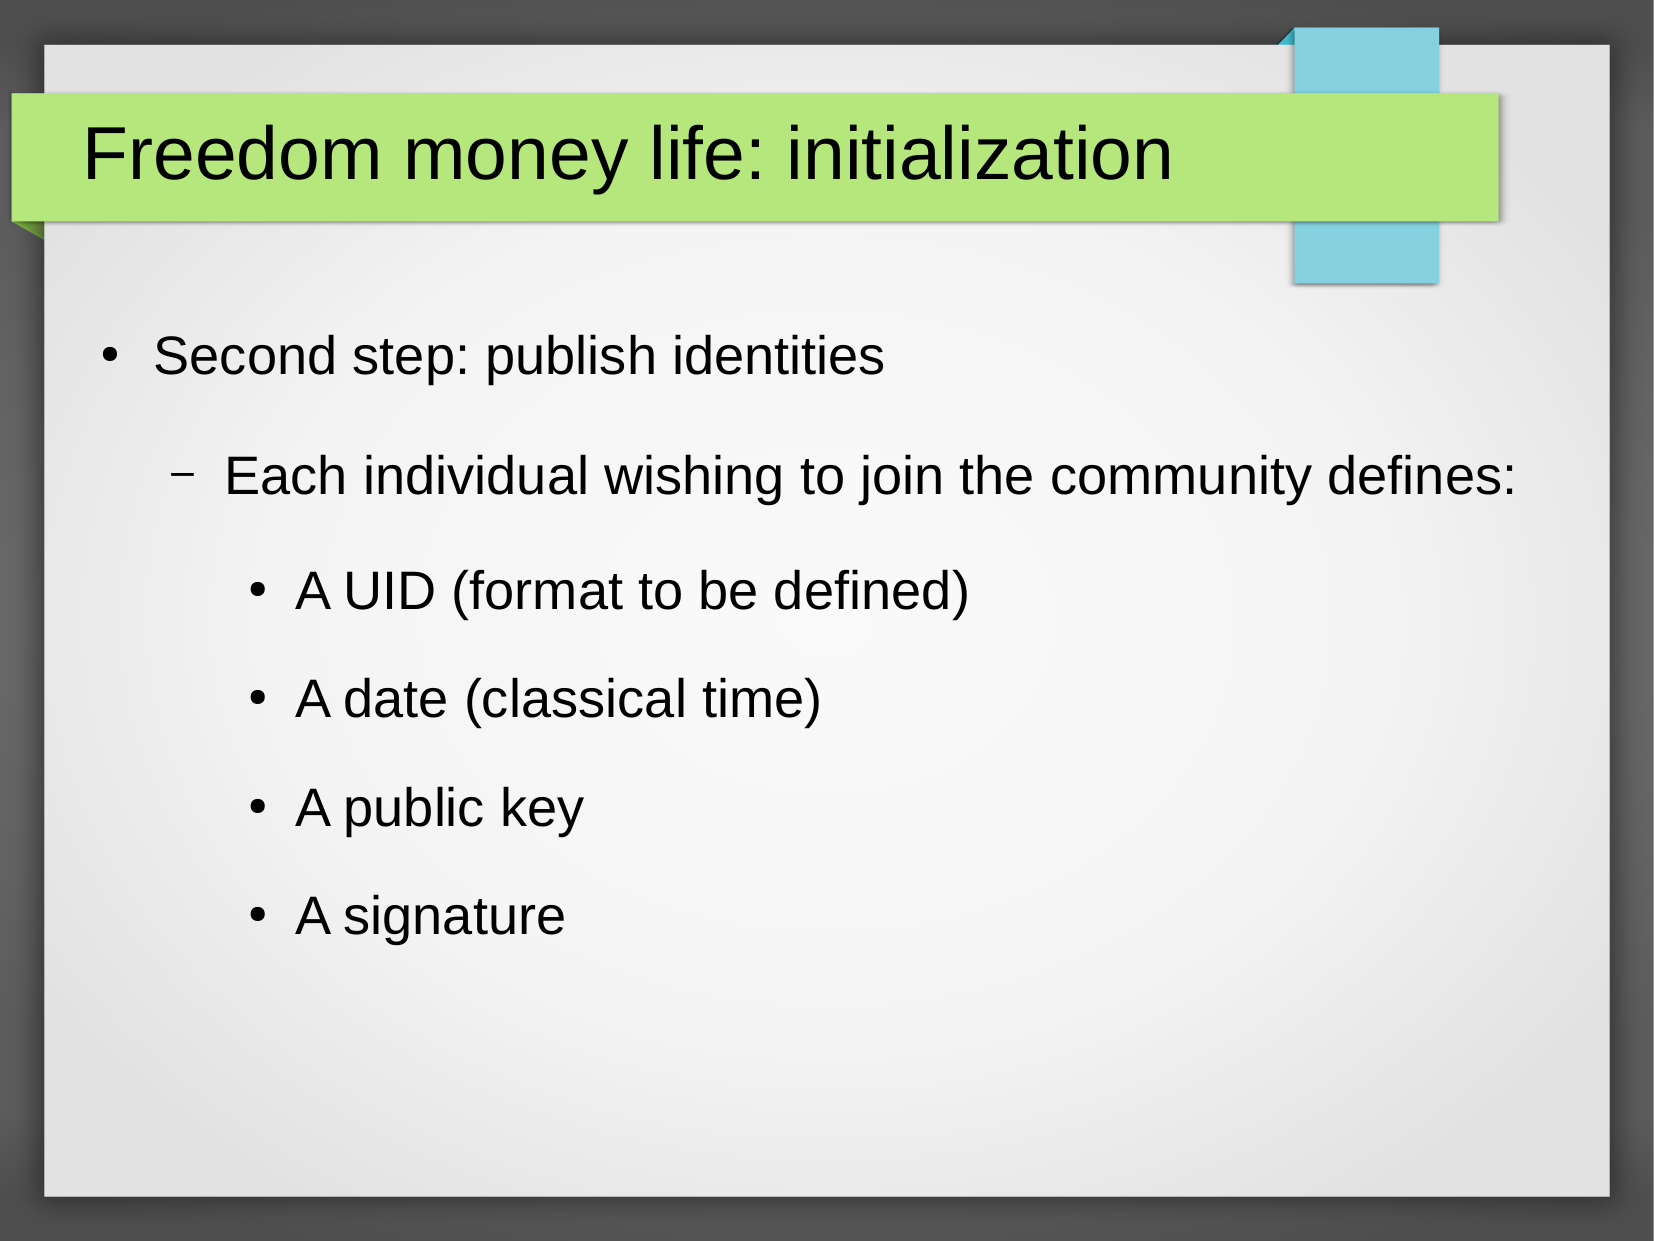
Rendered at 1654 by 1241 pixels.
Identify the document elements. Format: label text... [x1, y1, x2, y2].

picture [0, 0, 1654, 1241]
list Second step: publish identities Each individual wishing to join the community defines: A UID (format to be defined) A date (classical time) A public key A signature [82, 295, 1571, 1015]
title Freedom money life: initialization [82, 94, 1477, 213]
